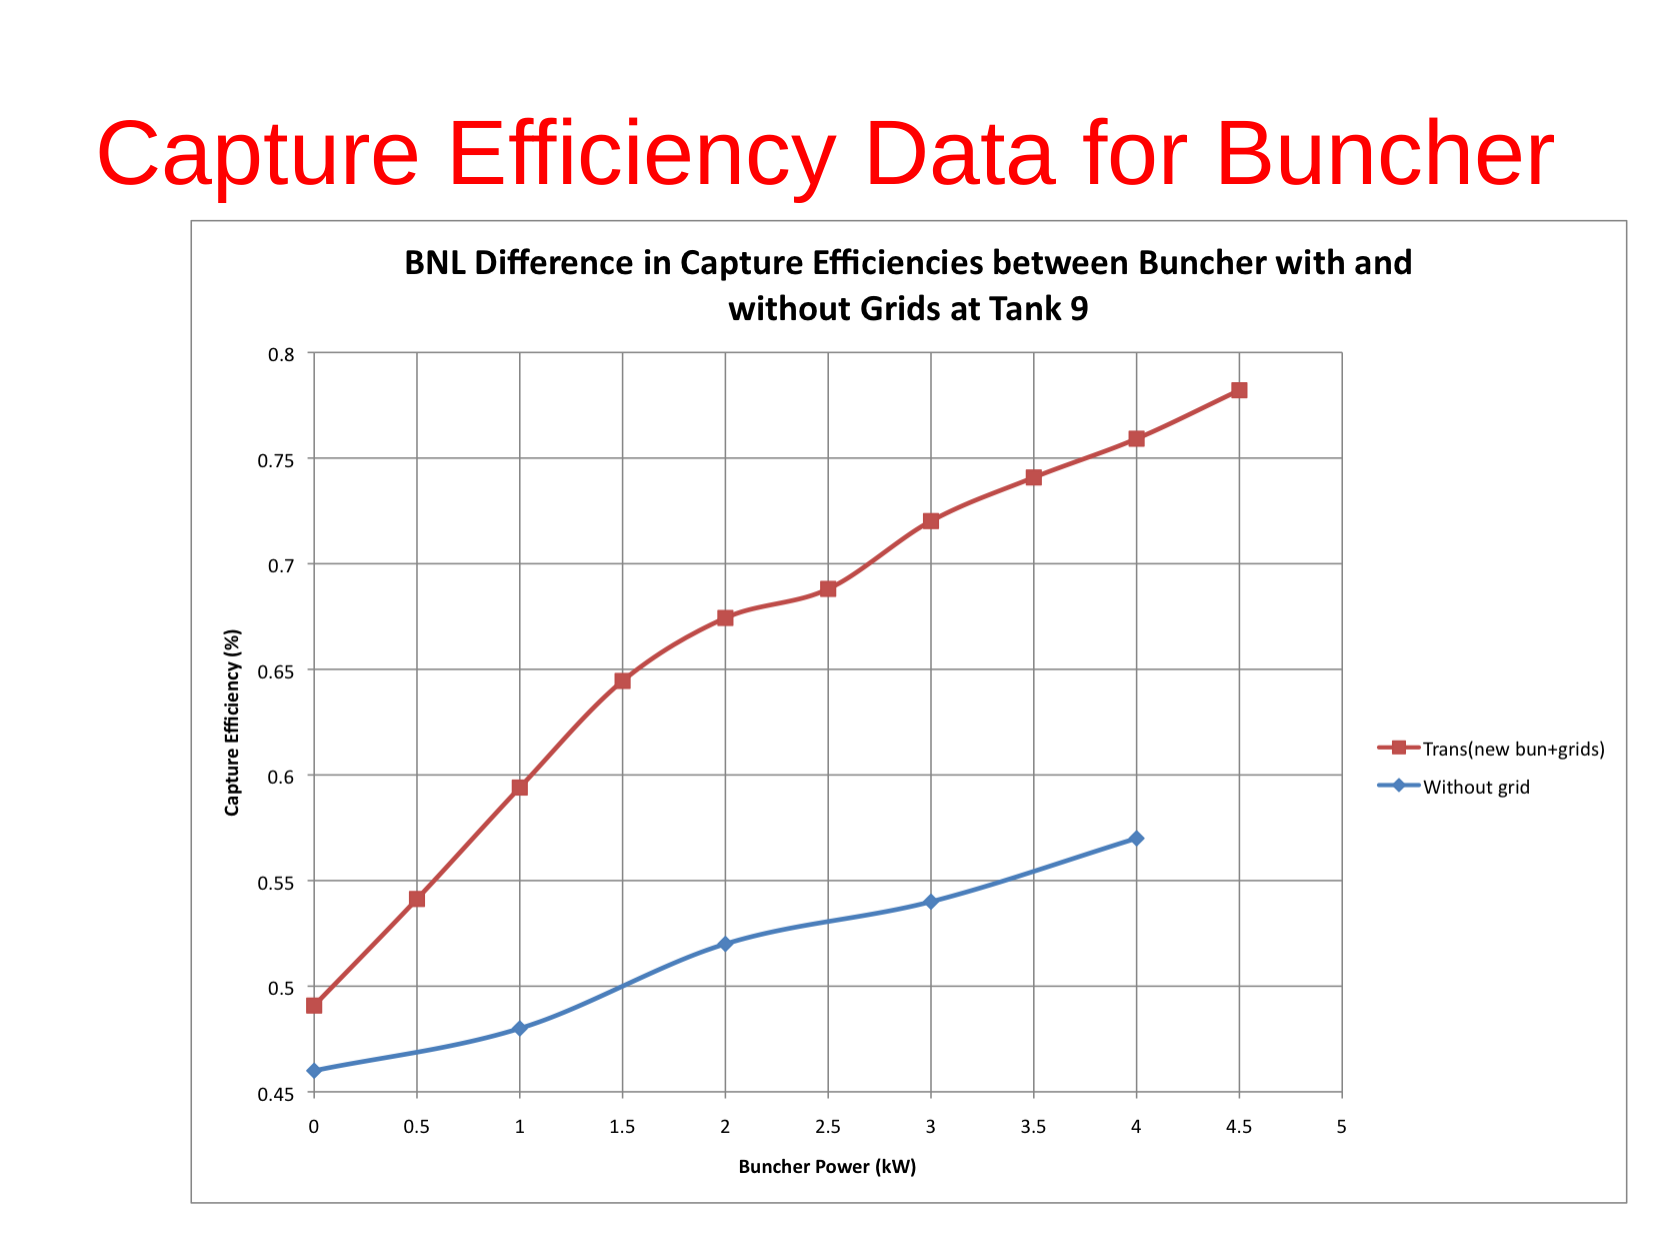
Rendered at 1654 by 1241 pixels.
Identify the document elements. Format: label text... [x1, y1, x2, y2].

picture [189, 219, 1628, 1205]
title Capture Efficiency Data for Buncher [82, 49, 1571, 257]
